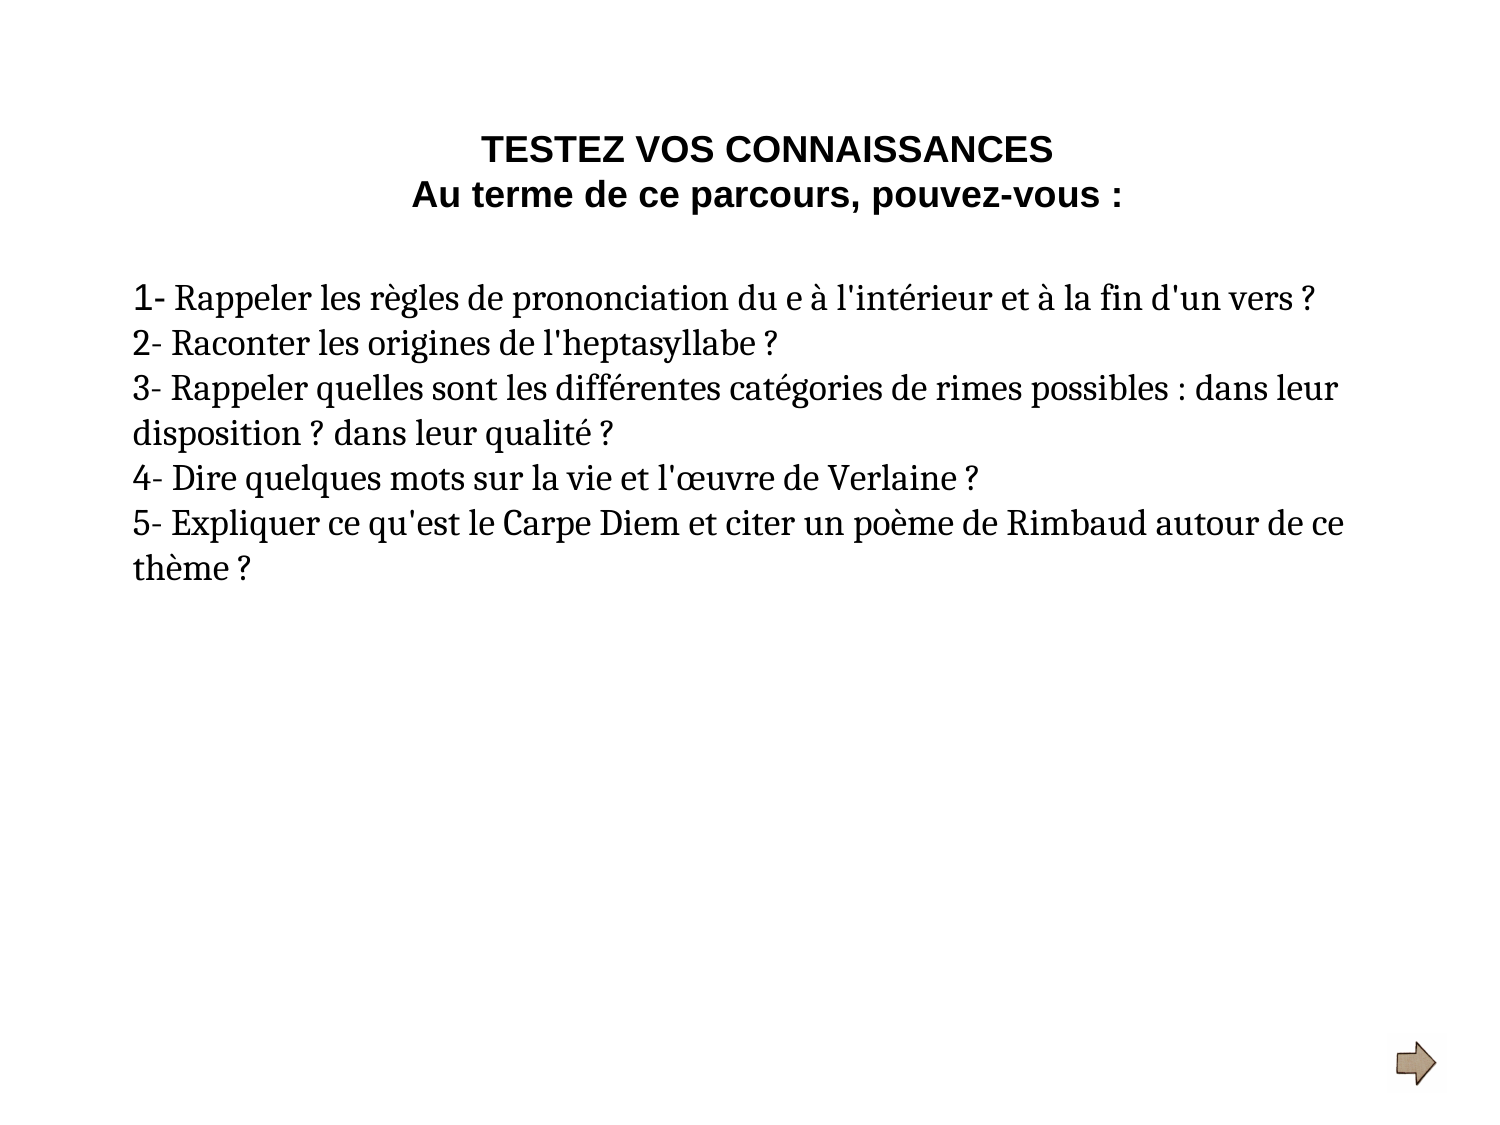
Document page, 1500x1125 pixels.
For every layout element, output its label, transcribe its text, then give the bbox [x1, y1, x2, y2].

picture [1387, 1033, 1447, 1093]
text_box TESTEZ VOS CONNAISSANCES Au terme de ce parcours, pouvez-vous : [177, 118, 1359, 223]
text_box 1- Rappeler les règles de prononciation du e à l'intérieur et à la fin d'un vers ? 2- Raconter les origines de l'heptasyllabe ? 3- Rappeler quelles sont les différentes catégories de rimes possibles : dans leur disposition ? dans leur qualité ? 4- Dire quelques mots sur la vie et l'œuvre de Verlaine ? 5- Expliquer ce qu'est le Carpe Diem et citer un poème de Rimbaud autour de ce thème ? [118, 265, 1418, 641]
